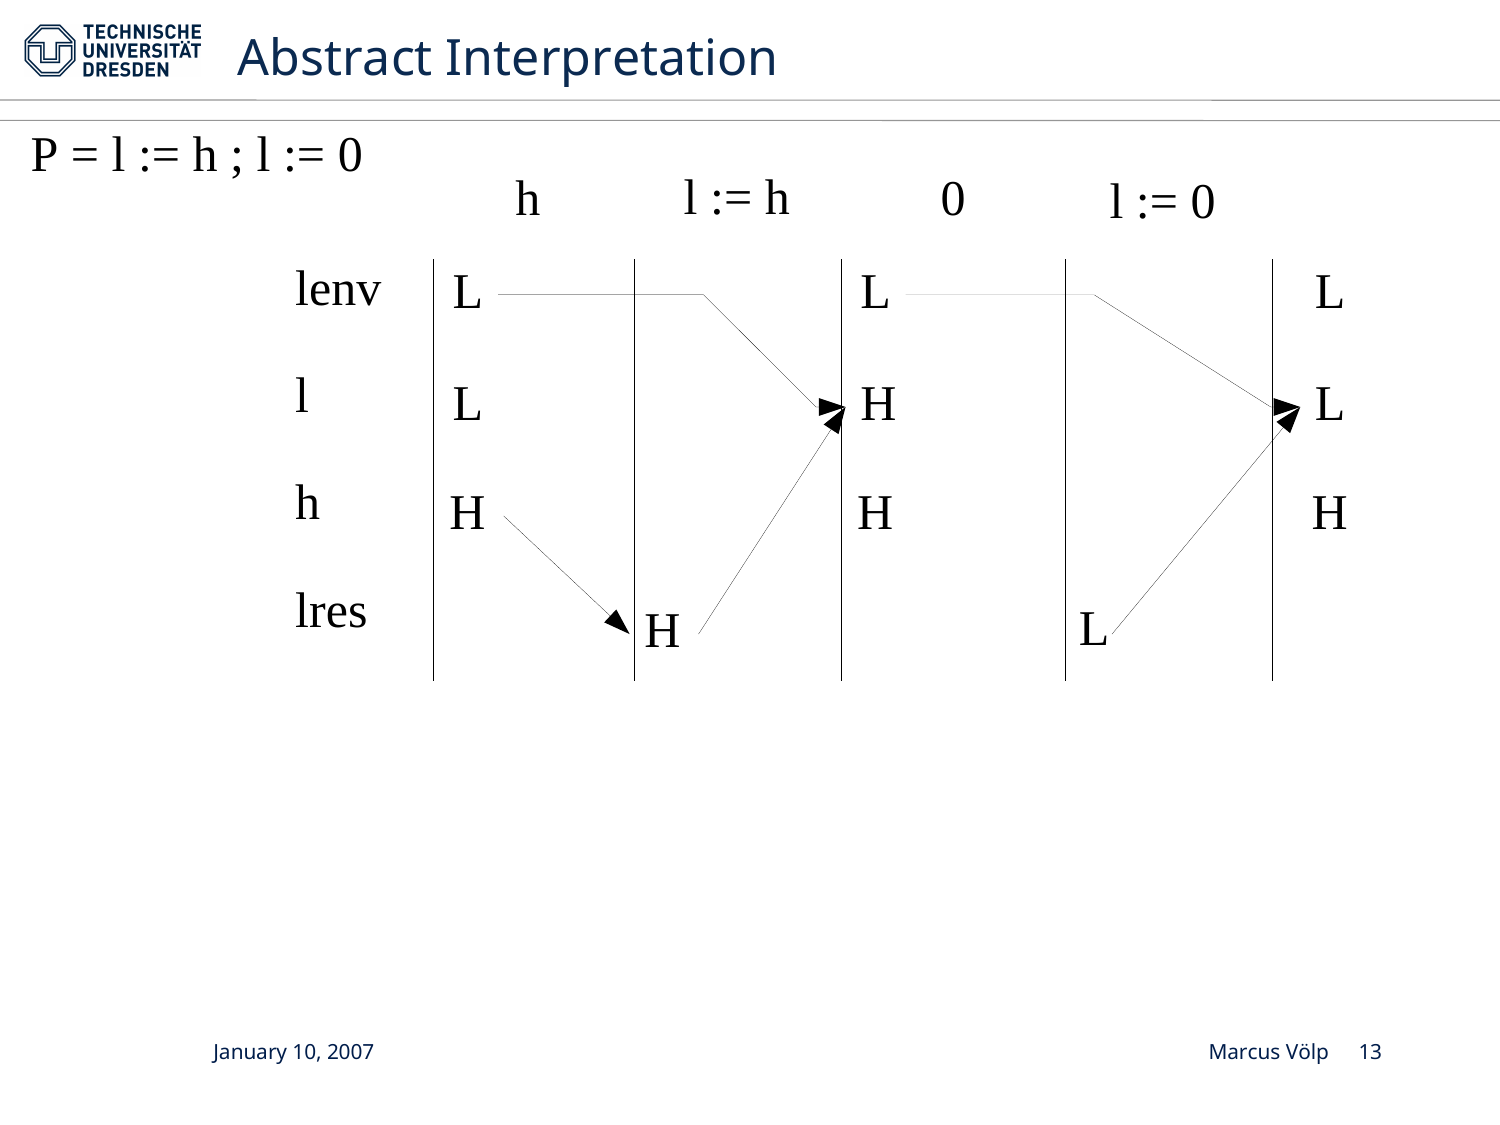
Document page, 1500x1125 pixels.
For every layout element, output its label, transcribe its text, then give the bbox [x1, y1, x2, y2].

text_box l := 0 [1094, 168, 1249, 242]
title Abstract Interpretation [237, 19, 1437, 92]
text_box lenv l h lres [280, 255, 406, 668]
text_box 0 [925, 164, 985, 239]
text_box H [1296, 479, 1366, 553]
text_box L [1064, 595, 1124, 669]
text_box l := h [669, 164, 824, 238]
text_box H [845, 370, 915, 444]
text_box L [1300, 370, 1360, 444]
text_box h [500, 165, 560, 239]
text_box L [845, 258, 906, 332]
text_box L [1300, 258, 1360, 332]
text_box P = l := h ; l := 0 [15, 120, 436, 194]
text_box H [842, 479, 912, 553]
text_box H [434, 479, 504, 553]
picture [24, 24, 201, 77]
text_box L [438, 370, 498, 444]
text_box L [438, 258, 498, 332]
text_box H [629, 597, 699, 671]
